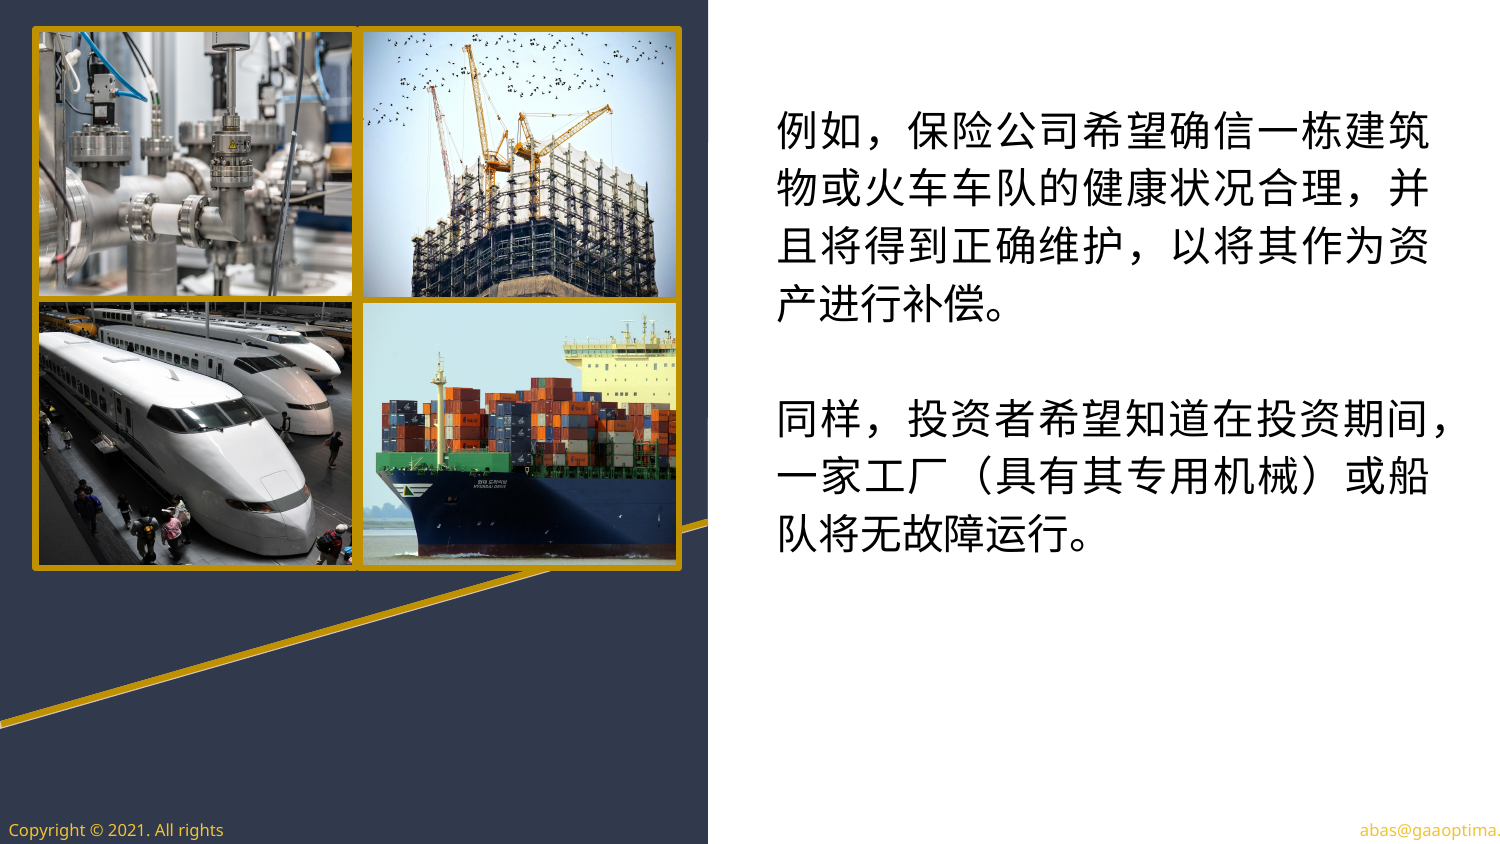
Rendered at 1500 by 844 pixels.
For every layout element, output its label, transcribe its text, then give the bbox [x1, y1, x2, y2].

text_box abas@gaaoptima.com [1344, 800, 1500, 844]
picture [362, 32, 677, 298]
picture [38, 32, 352, 296]
picture [362, 303, 676, 565]
list 例如，保险公司希望确信一栋建筑物或火车车队的健康状况合理，并且将得到正确维护，以将其作为资产进行补偿。 同样，投资者希望知道在投资期间，一家工厂（具有其专用机械）或船队将无故障运行。 [761, 82, 1446, 755]
picture [38, 302, 352, 565]
text_box Copyright © 2021. All rights reserved. [0, 800, 290, 844]
